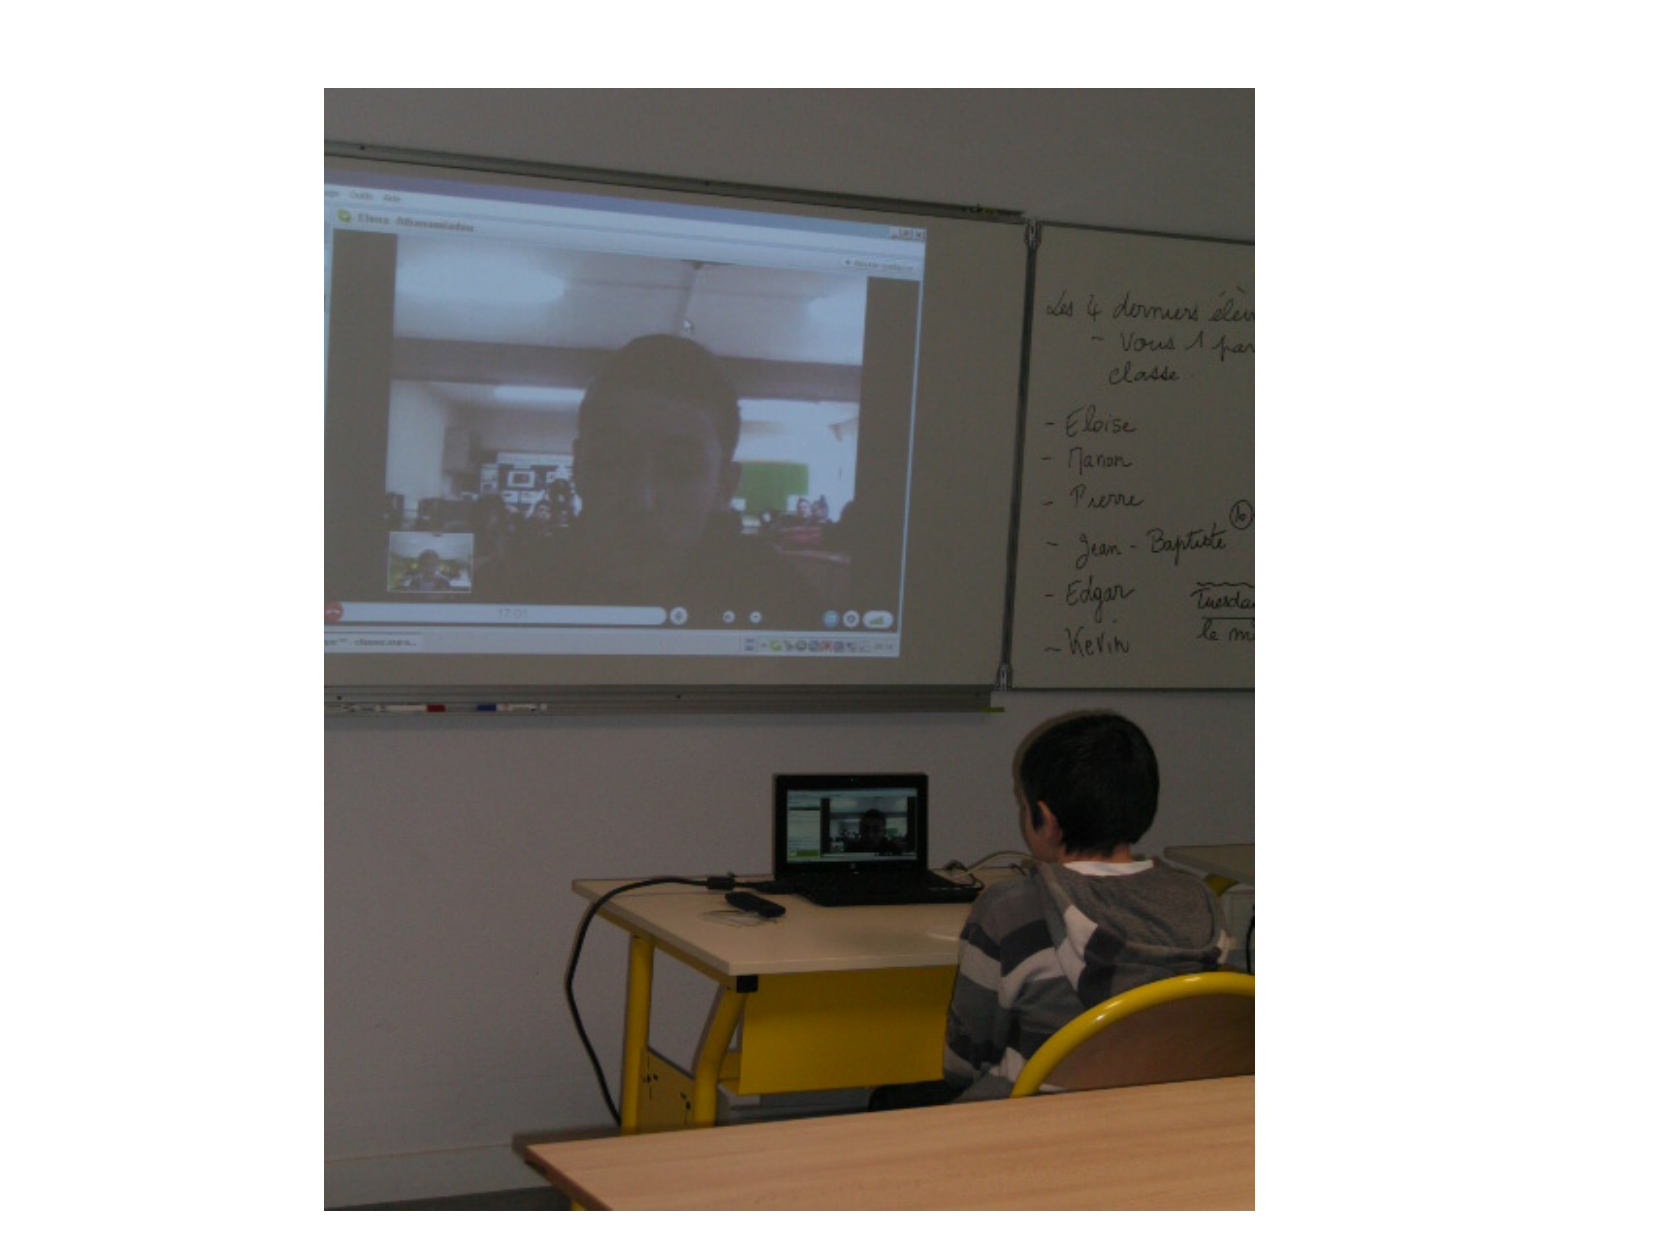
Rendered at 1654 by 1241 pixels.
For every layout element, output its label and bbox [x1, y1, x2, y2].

picture [324, 88, 1255, 1211]
